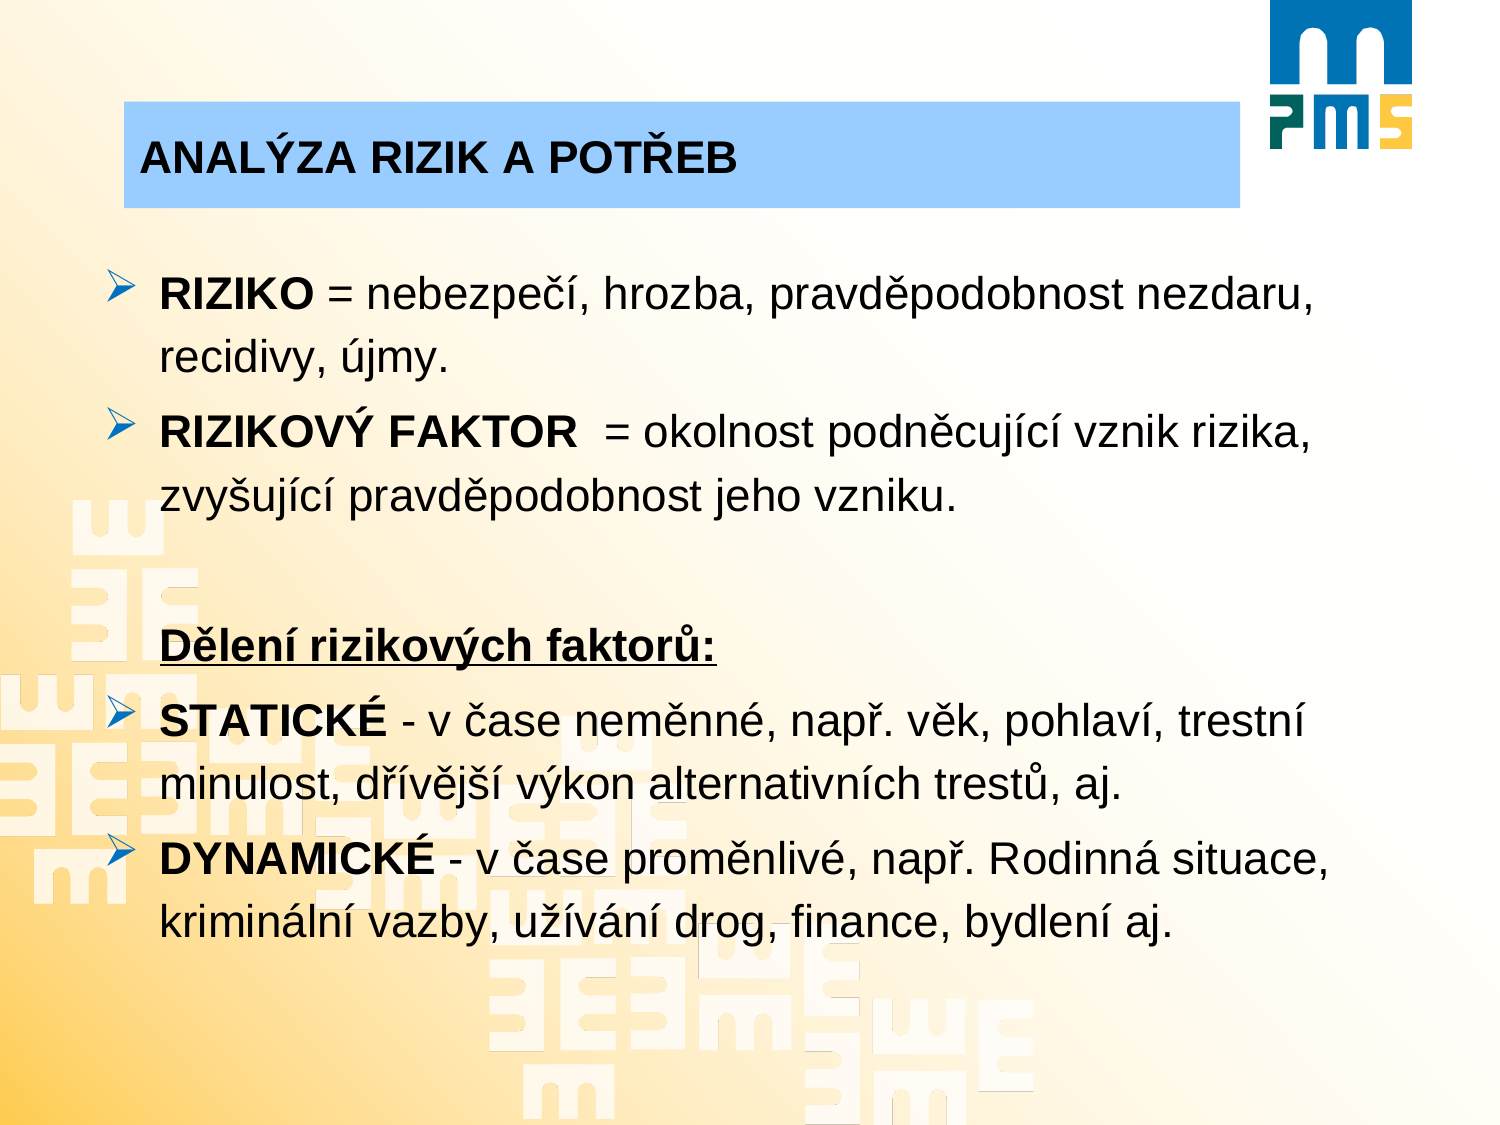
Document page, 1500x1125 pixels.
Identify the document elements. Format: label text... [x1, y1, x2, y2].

title ANALÝZA RIZIK A POTŘEB [124, 101, 1241, 209]
text_box RIZIKO = nebezpečí, hrozba, pravděpodobnost nezdaru, recidivy, újmy. RIZIKOVÝ FAKTOR = okolnost podněcující vznik rizika, zvyšující pravděpodobnost jeho vzniku. Dělení rizikových faktorů: STATICKÉ - v čase neměnné, např. věk, pohlaví, trestní minulost, dřívější výkon alternativních trestů, aj. DYNAMICKÉ - v čase proměnlivé, např. Rodinná situace, kriminální vazby, užívání drog, finance, bydlení aj. [88, 207, 1365, 1059]
picture [0, 0, 1500, 1125]
